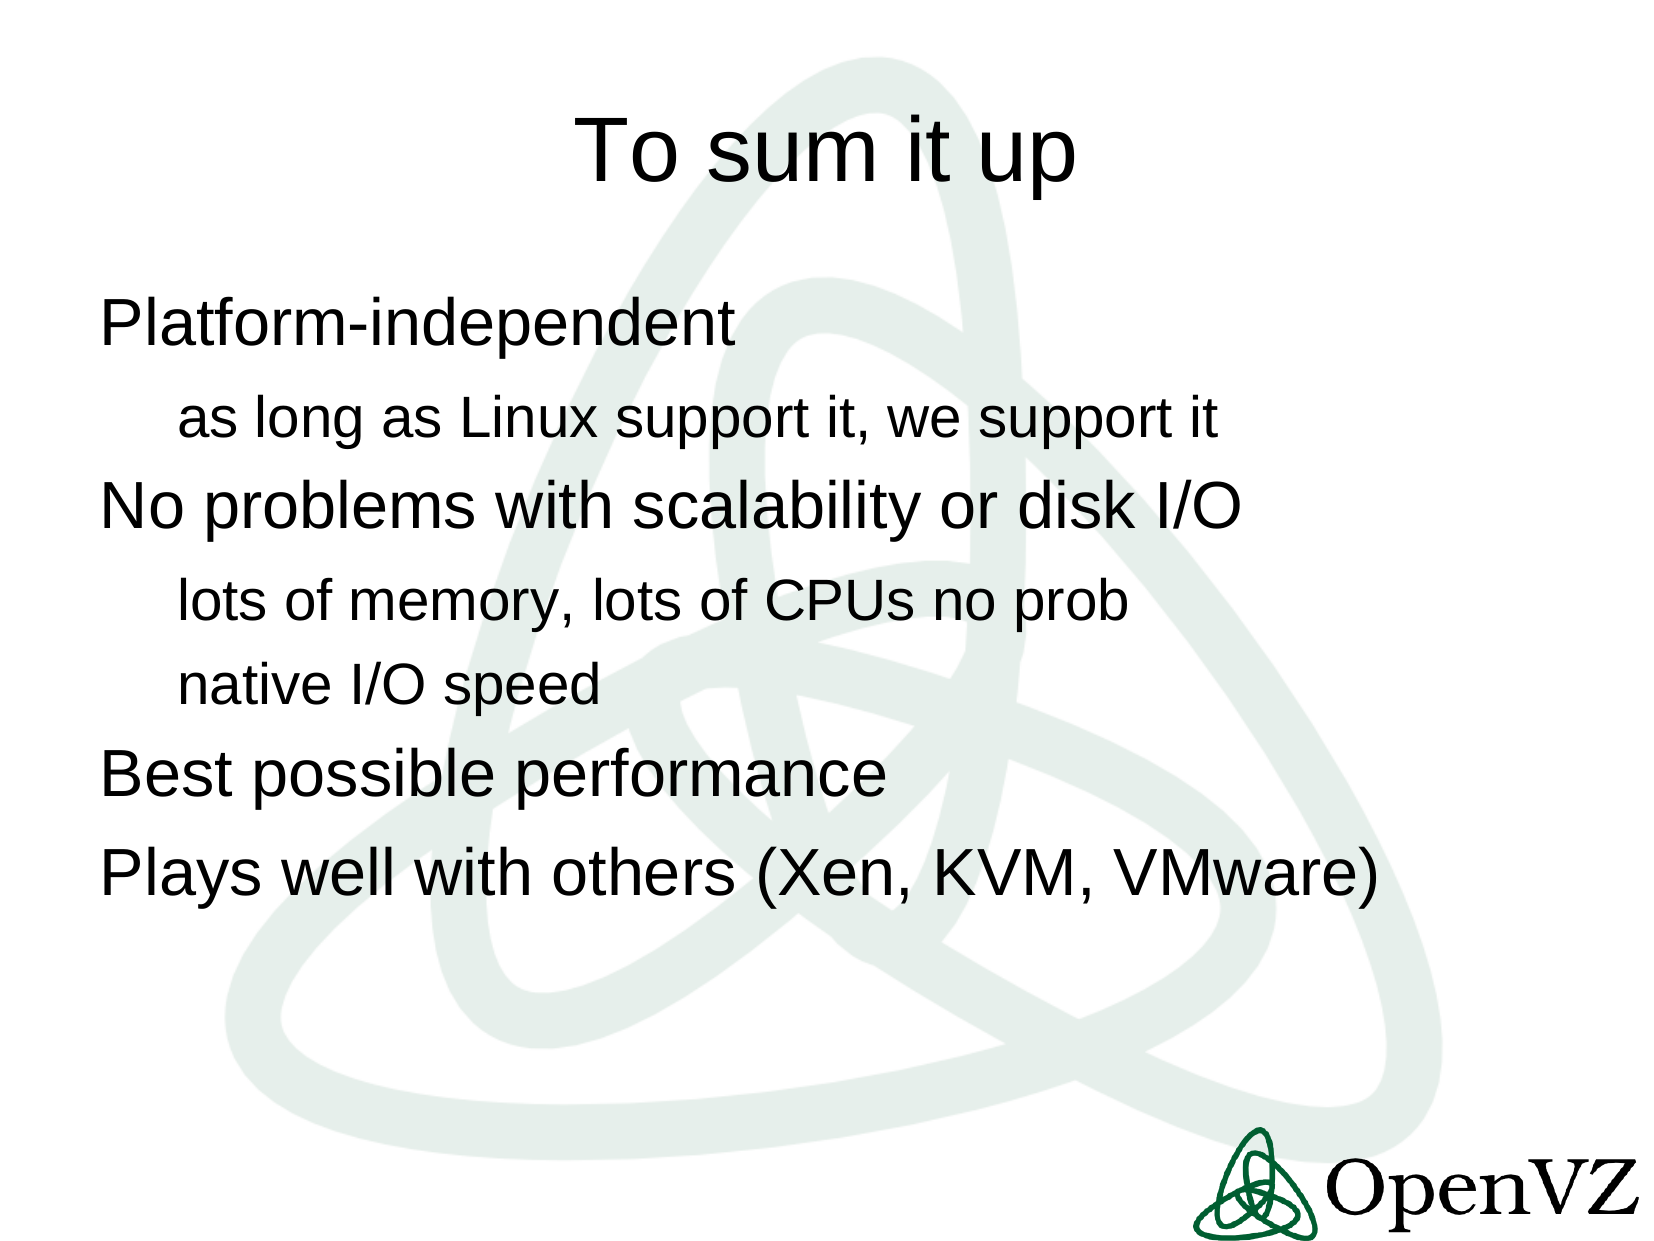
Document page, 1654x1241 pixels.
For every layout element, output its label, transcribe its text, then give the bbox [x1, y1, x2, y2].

title To sum it up [82, 49, 1571, 257]
list Platform-independent as long as Linux support it, we support it No problems with scalability or disk I/O lots of memory, lots of CPUs no prob native I/O speed Best possible performance Plays well with others (Xen, KVM, VMware) [82, 290, 1571, 1109]
picture [0, 0, 1654, 1241]
